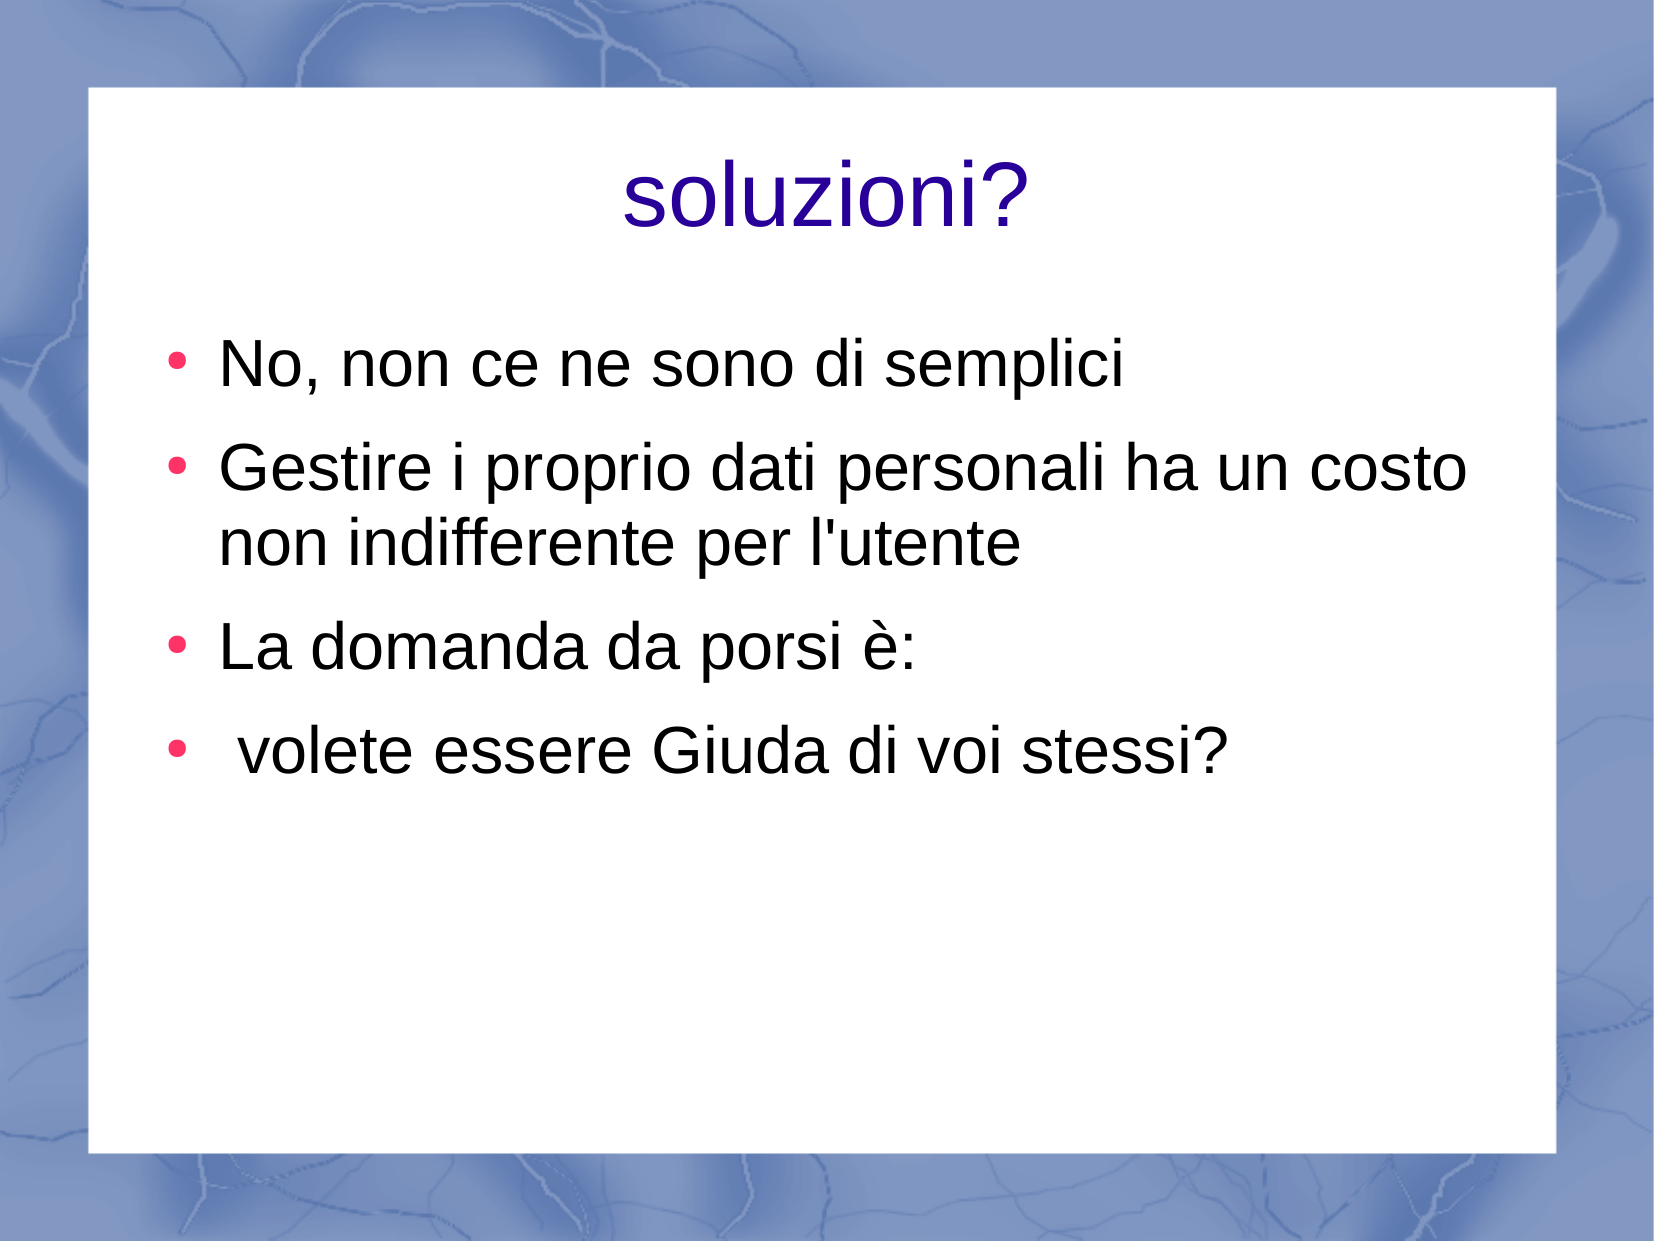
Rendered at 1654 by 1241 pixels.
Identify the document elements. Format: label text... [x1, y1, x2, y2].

title soluzioni? [118, 98, 1536, 291]
list No, non ce ne sono di semplici Gestire i proprio dati personali ha un costo non indifferente per l'utente La domanda da porsi è: volete essere Giuda di voi stessi? [147, 325, 1506, 1130]
picture [0, 0, 1654, 1241]
